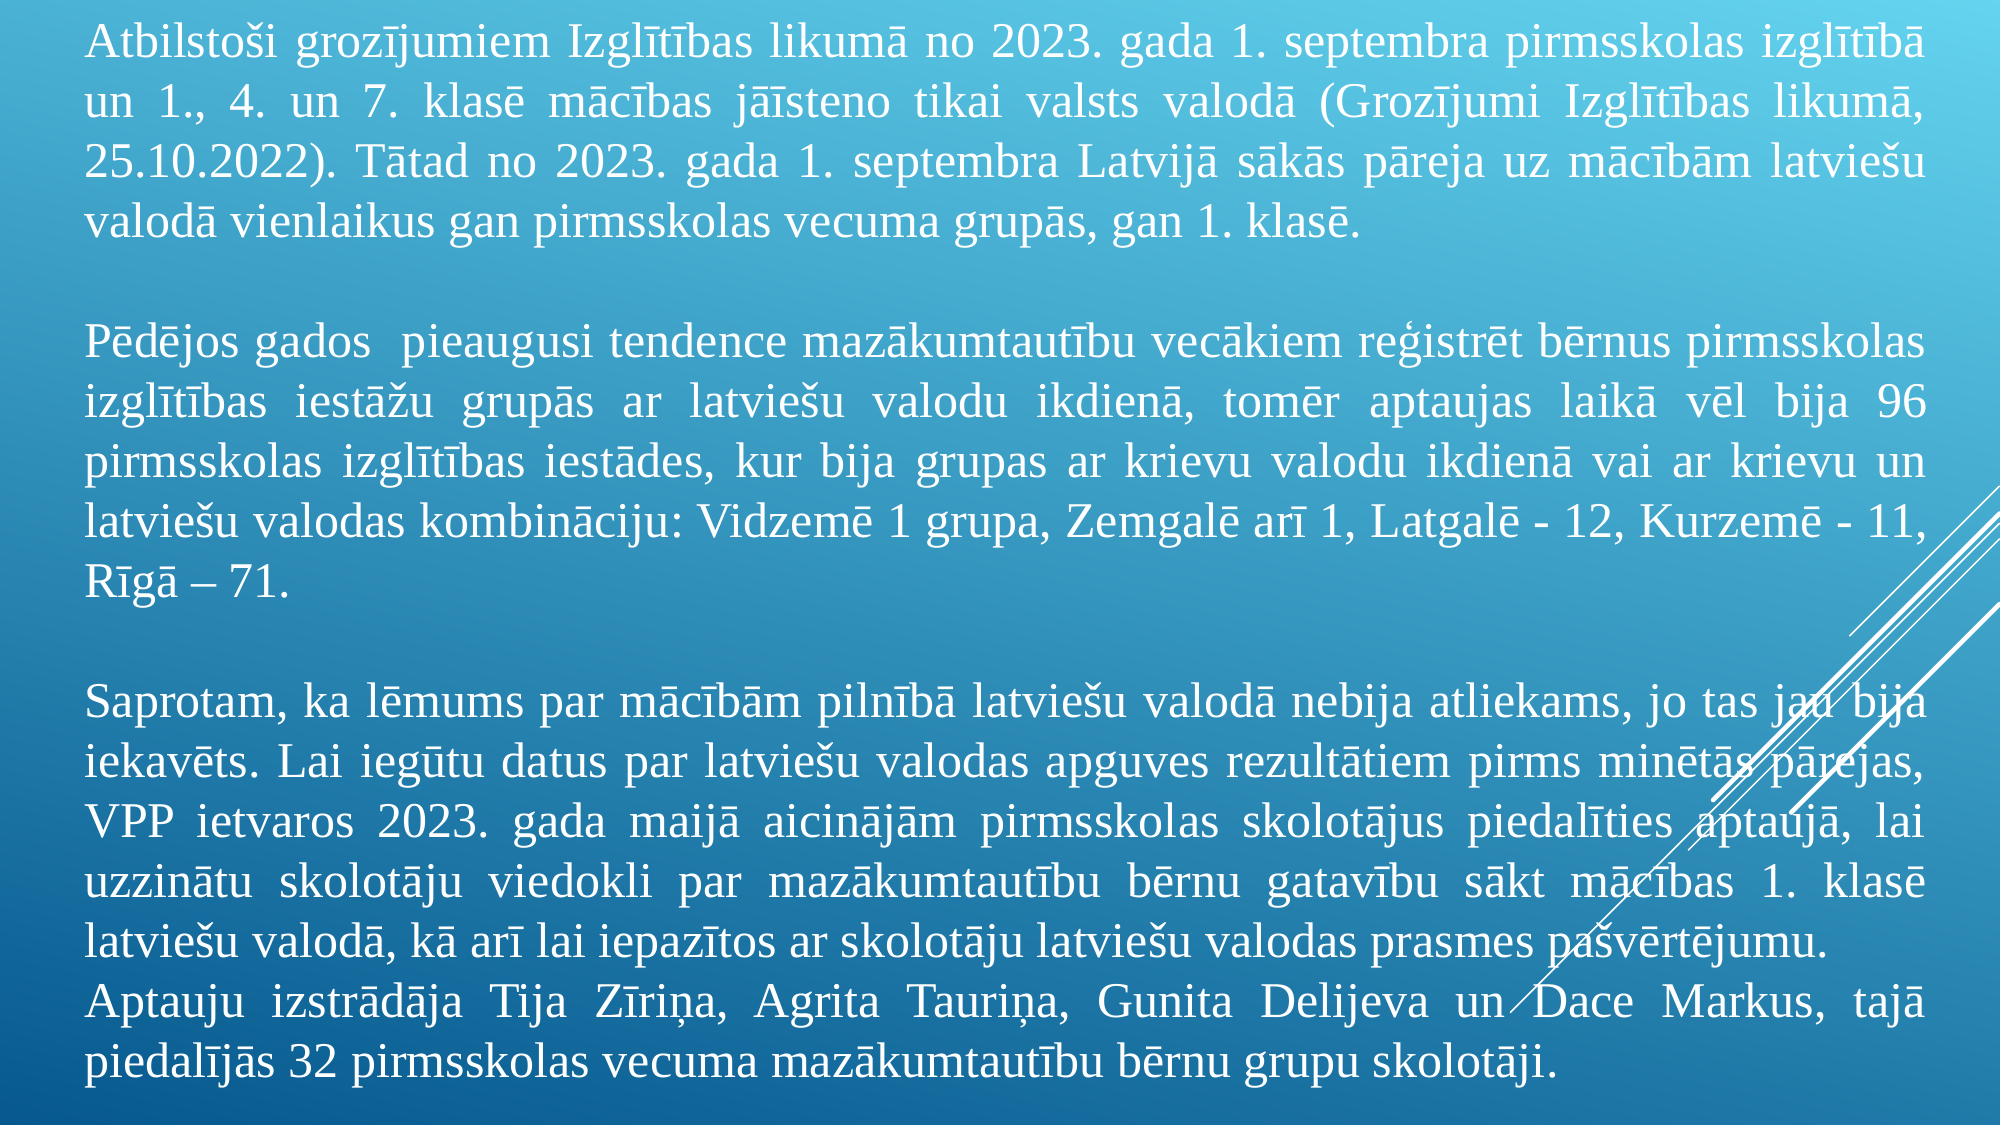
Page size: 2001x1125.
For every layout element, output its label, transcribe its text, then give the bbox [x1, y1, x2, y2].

text_box Atbilstoši grozījumiem Izglītības likumā no 2023. gada 1. septembra pirmsskolas izglītībā un 1., 4. un 7. klasē mācības jāīsteno tikai valsts valodā (Grozījumi Izglītības likumā, 25.10.2022). Tātad no 2023. gada 1. septembra Latvijā sākās pāreja uz mācībām latviešu valodā vienlaikus gan pirmsskolas vecuma grupās, gan 1. klasē. Pēdējos gados pieaugusi tendence mazākumtautību vecākiem reģistrēt bērnus pirmsskolas izglītības iestāžu grupās ar latviešu valodu ikdienā, tomēr aptaujas laikā vēl bija 96 pirmsskolas izglītības iestādes, kur bija grupas ar krievu valodu ikdienā vai ar krievu un latviešu valodas kombināciju: Vidzemē 1 grupa, Zemgalē arī 1, Latgalē - 12, Kurzemē - 11, Rīgā – 71. Saprotam, ka lēmums par mācībām pilnībā latviešu valodā nebija atliekams, jo tas jau bija iekavēts. Lai iegūtu datus par latviešu valodas apguves rezultātiem pirms minētās pārejas, VPP ietvaros 2023. gada maijā aicinājām pirmsskolas skolotājus piedalīties aptaujā, lai uzzinātu skolotāju viedokli par mazākumtautību bērnu gatavību sākt mācības 1. klasē latviešu valodā, kā arī lai iepazītos ar skolotāju latviešu valodas prasmes pašvērtējumu. Aptauju izstrādāja Tija Zīriņa, Agrita Tauriņa, Gunita Delijeva un Dace Markus, tajā piedalījās 32 pirmsskolas vecuma mazākumtautību bērnu grupu skolotāji. [69, 0, 1943, 1095]
